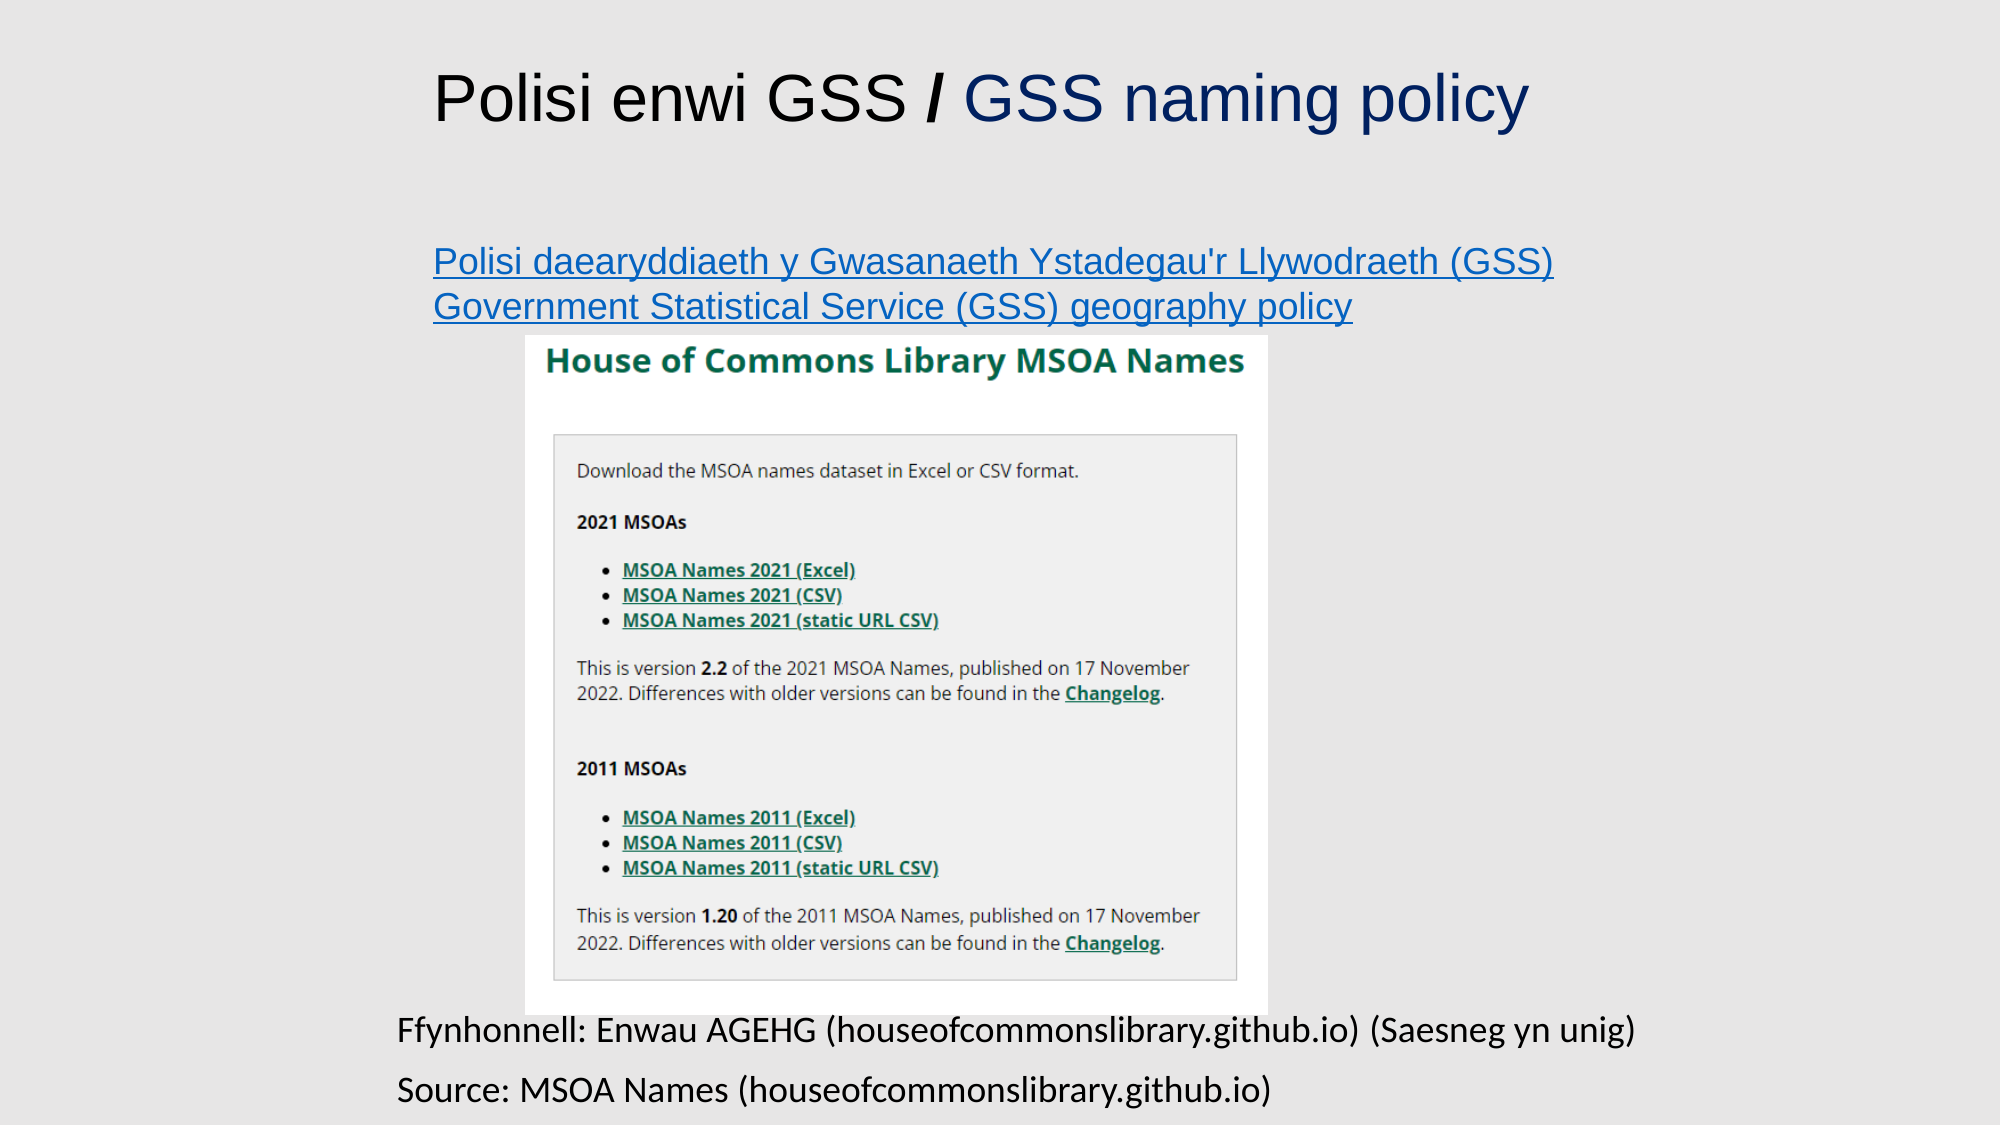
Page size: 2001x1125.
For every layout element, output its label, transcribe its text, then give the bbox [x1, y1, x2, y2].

text_box Polisi daearyddiaeth y Gwasanaeth Ystadegau'r Llywodraeth (GSS) Government Statistical Service (GSS) geography policy [418, 229, 1675, 336]
picture [525, 335, 1268, 997]
text_box Ffynhonnell: Enwau AGEHG (houseofcommonslibrary.github.io) (Saesneg yn unig) [382, 997, 1735, 1059]
text_box Source: MSOA Names (houseofcommonslibrary.github.io) [382, 1059, 1512, 1119]
text_box Polisi enwi GSS / GSS naming policy [291, 46, 1674, 137]
